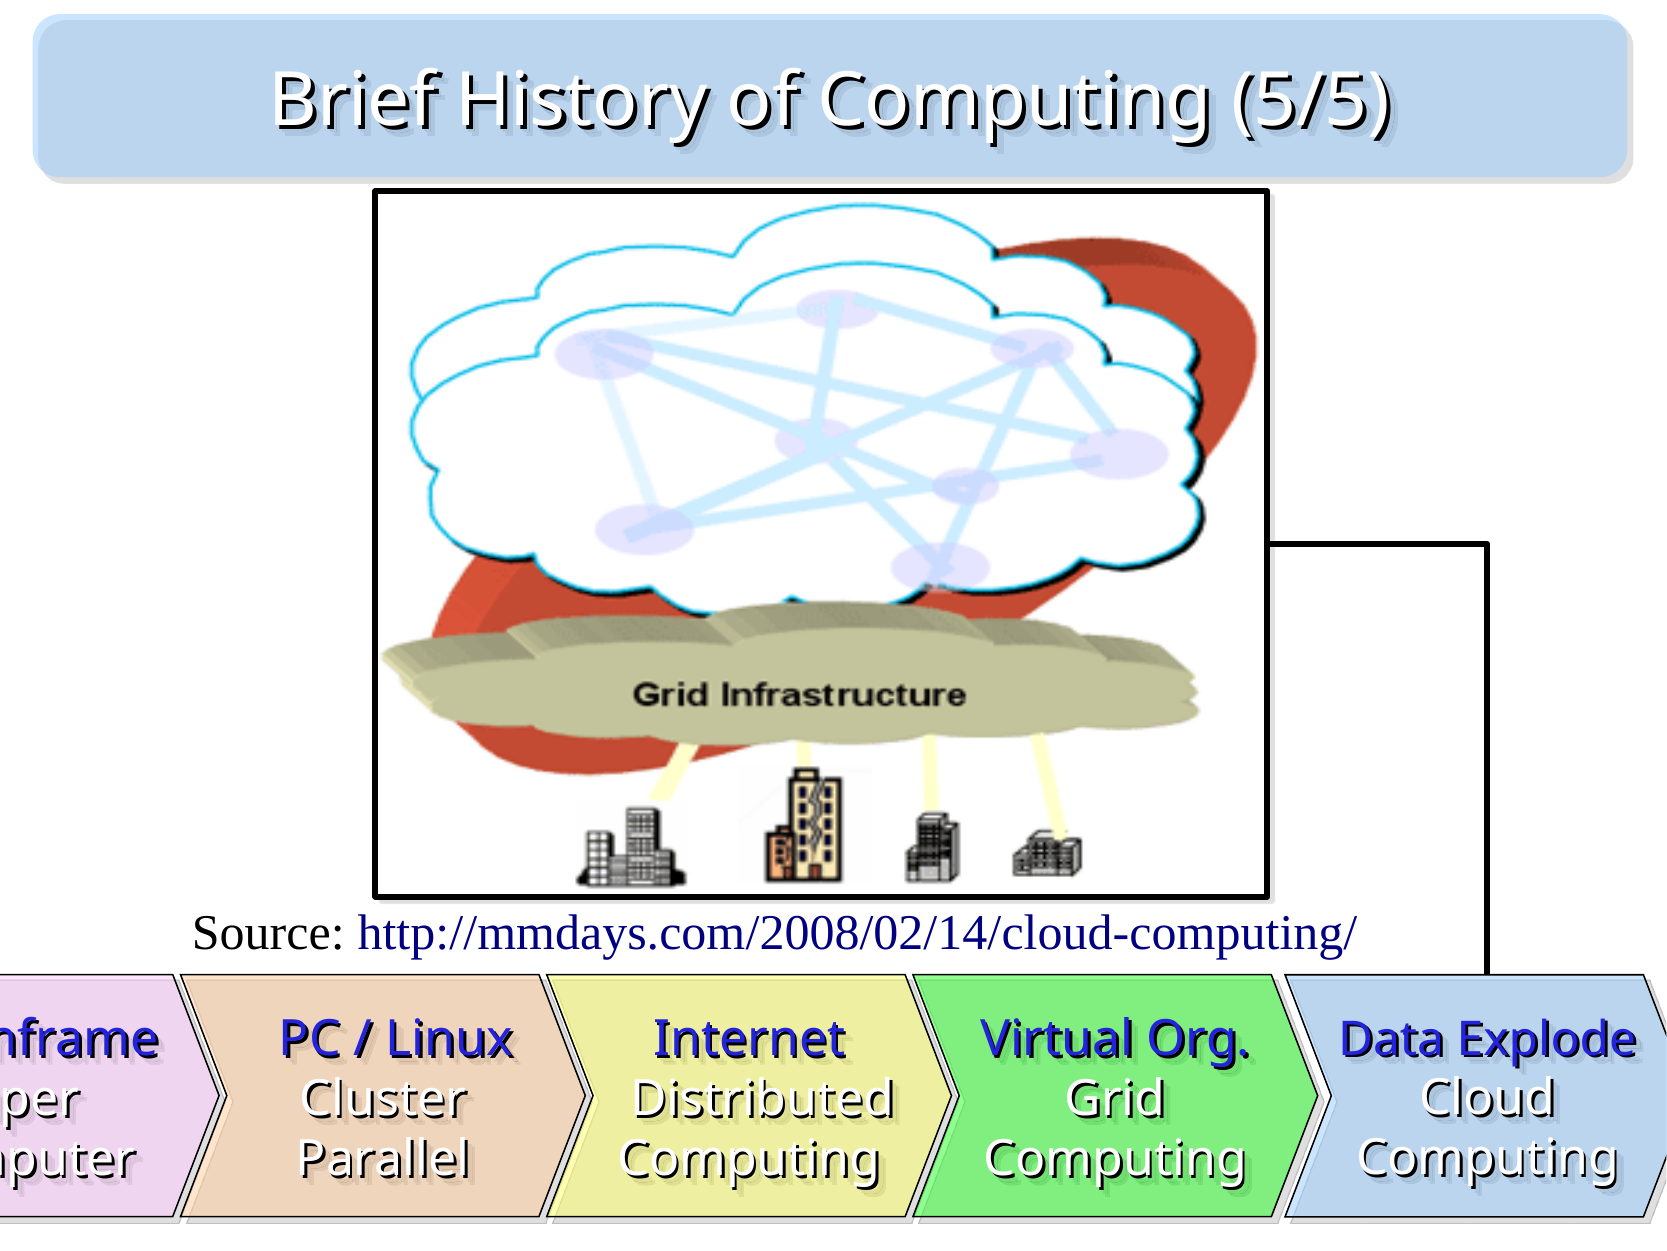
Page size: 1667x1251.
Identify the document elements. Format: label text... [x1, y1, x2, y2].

text_box Brief History of Computing (5/5) [32, 14, 1628, 178]
picture [378, 193, 1265, 891]
text_box Virtual Org. Grid Computing [912, 974, 1318, 1217]
text_box Data Explode Cloud Computing [1285, 974, 1667, 1217]
text_box Source: http://mmdays.com/2008/02/14/cloud-computing/ [177, 891, 1418, 967]
text_box Mainframe Super Computer [0, 974, 220, 1217]
text_box Internet Distributed Computing [546, 974, 952, 1217]
text_box PC / Linux Cluster Parallel [180, 974, 586, 1217]
